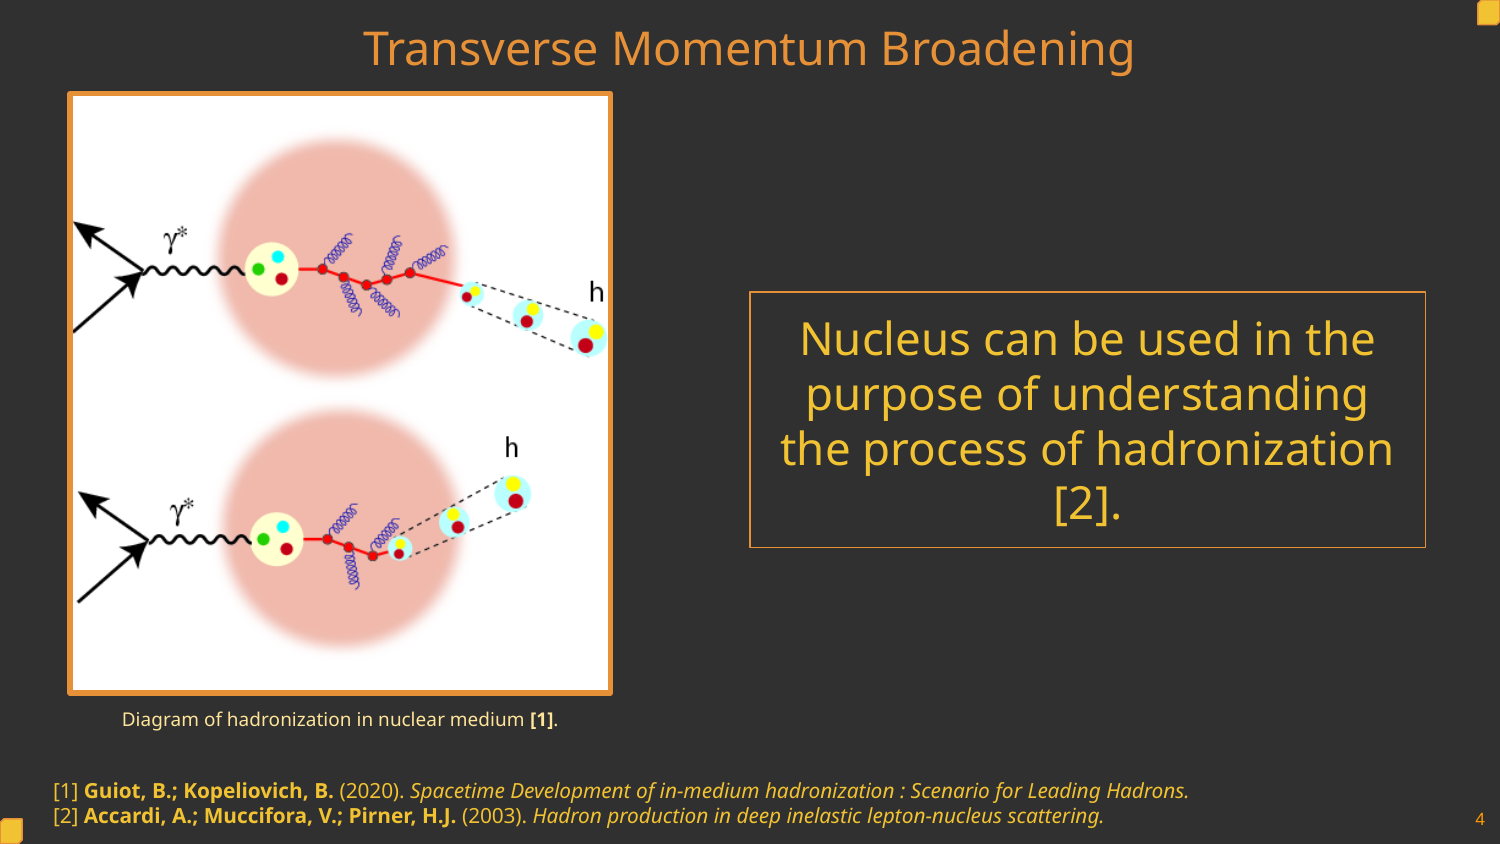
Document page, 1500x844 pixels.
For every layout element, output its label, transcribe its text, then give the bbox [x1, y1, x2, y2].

text_box Nucleus can be used in the purpose of understanding the process of hadronization [2]. [750, 291, 1426, 548]
slide_number <number> [1437, 792, 1500, 844]
picture [72, 96, 608, 691]
text_box Diagram of hadronization in nuclear medium [1]. [95, 690, 586, 747]
text_box [1] Guiot, B.; Kopeliovich, B. (2020). Spacetime Development of in-medium hadronization : Scenario for Leading Hadrons. [2] Accardi, A.; Muccifora, V.; Pirner, H.J. (2003). Hadron production in deep inelastic lepton-nucleus scattering. [38, 763, 1449, 844]
title Transverse Momentum Broadening [51, 0, 1449, 94]
